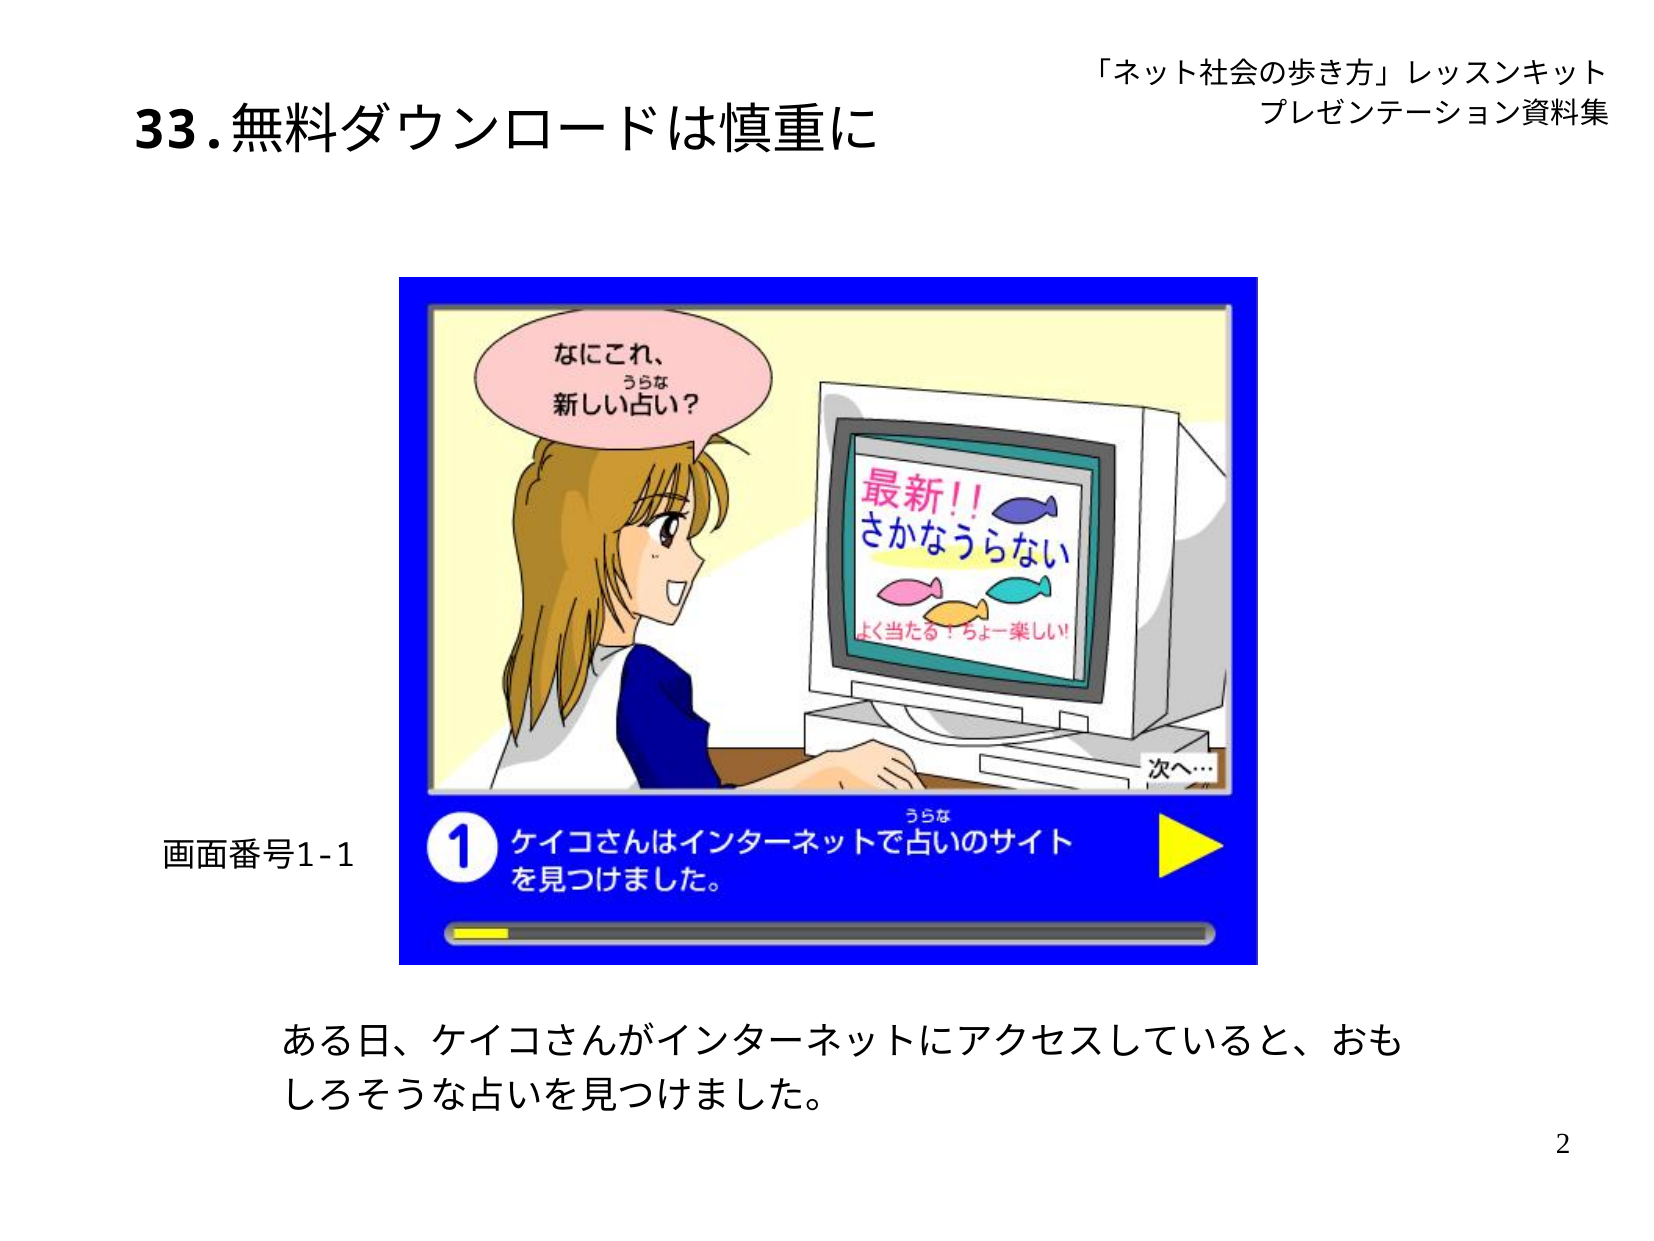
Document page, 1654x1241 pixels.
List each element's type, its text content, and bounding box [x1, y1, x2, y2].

text_box ある日、ケイコさんがインターネットにアクセスしていると、おもしろそうな占いを見つけました。 [265, 1003, 1447, 1128]
text_box 33.無料ダウンロードは慎重に [118, 88, 1241, 169]
text_box 画面番号1-1 [147, 826, 384, 882]
picture [399, 277, 1258, 965]
text_box 「ネット社会の歩き方」レッスンキット プレゼンテーション資料集 [1062, 44, 1625, 139]
